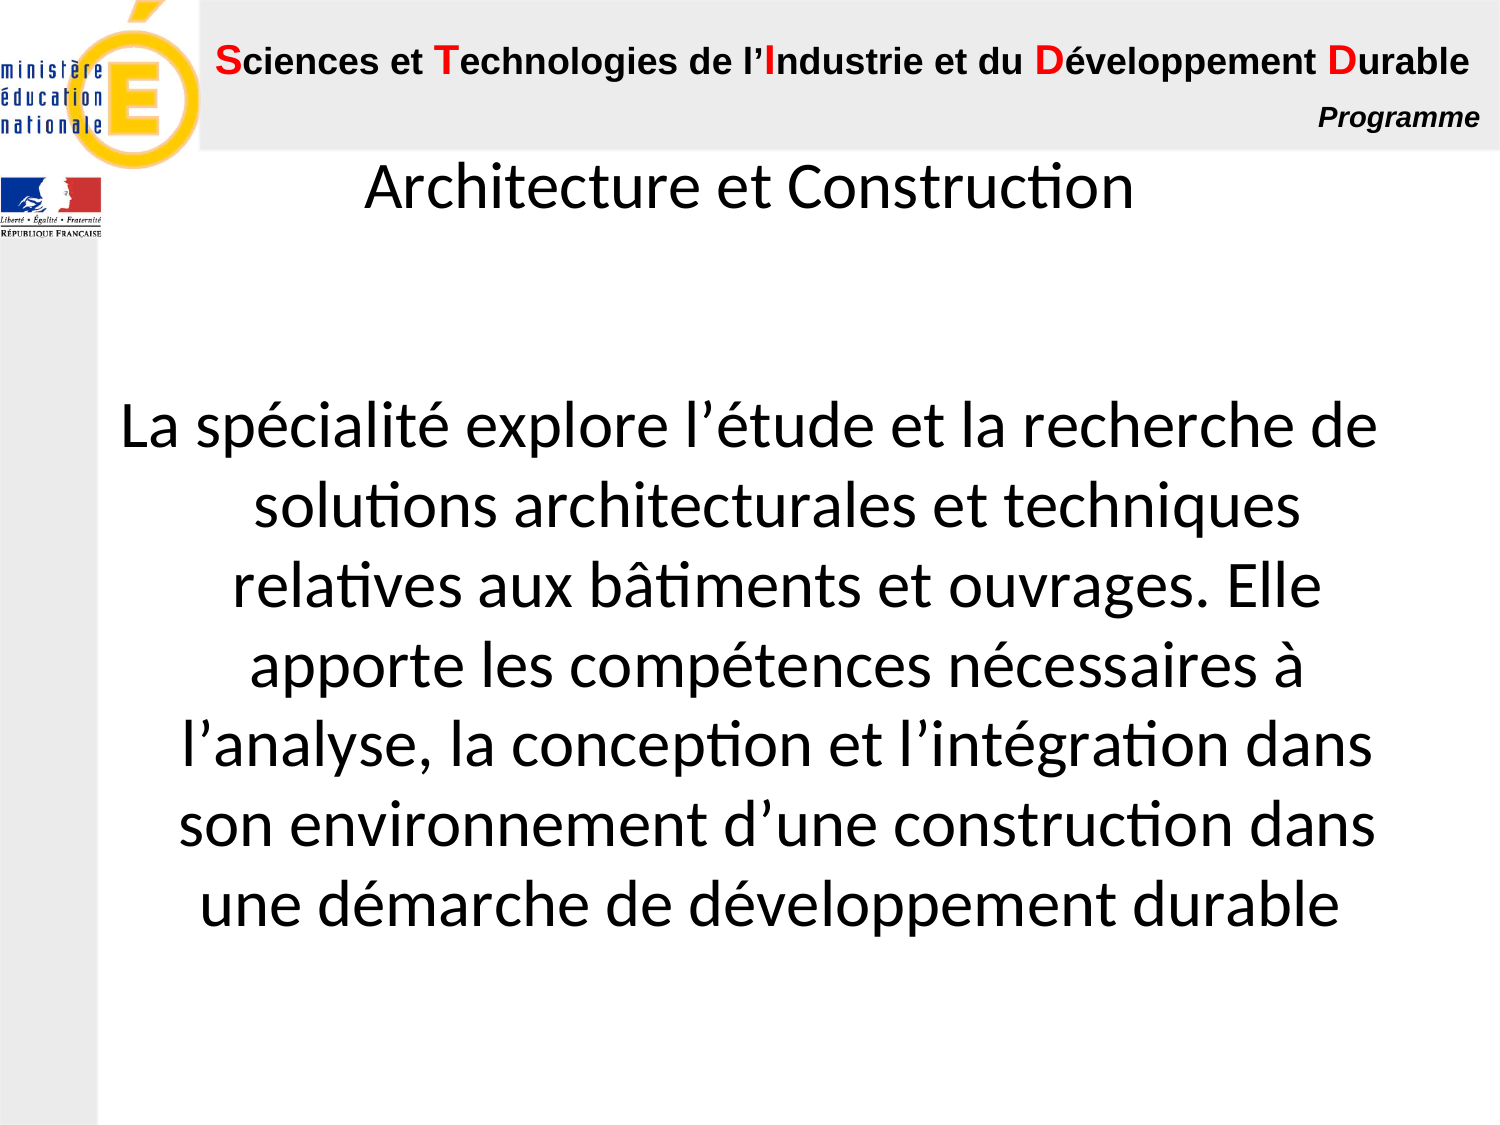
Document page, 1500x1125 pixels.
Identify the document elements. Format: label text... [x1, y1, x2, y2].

picture [0, 0, 198, 235]
title Architecture et Construction [75, 128, 1426, 235]
list La spécialité explore l’étude et la recherche de solutions architecturales et techniques relatives aux bâtiments et ouvrages. Elle apporte les compétences nécessaires à l’analyse, la conception et l’intégration dans son environnement d’une construction dans une démarche de développement durable [75, 372, 1426, 1006]
